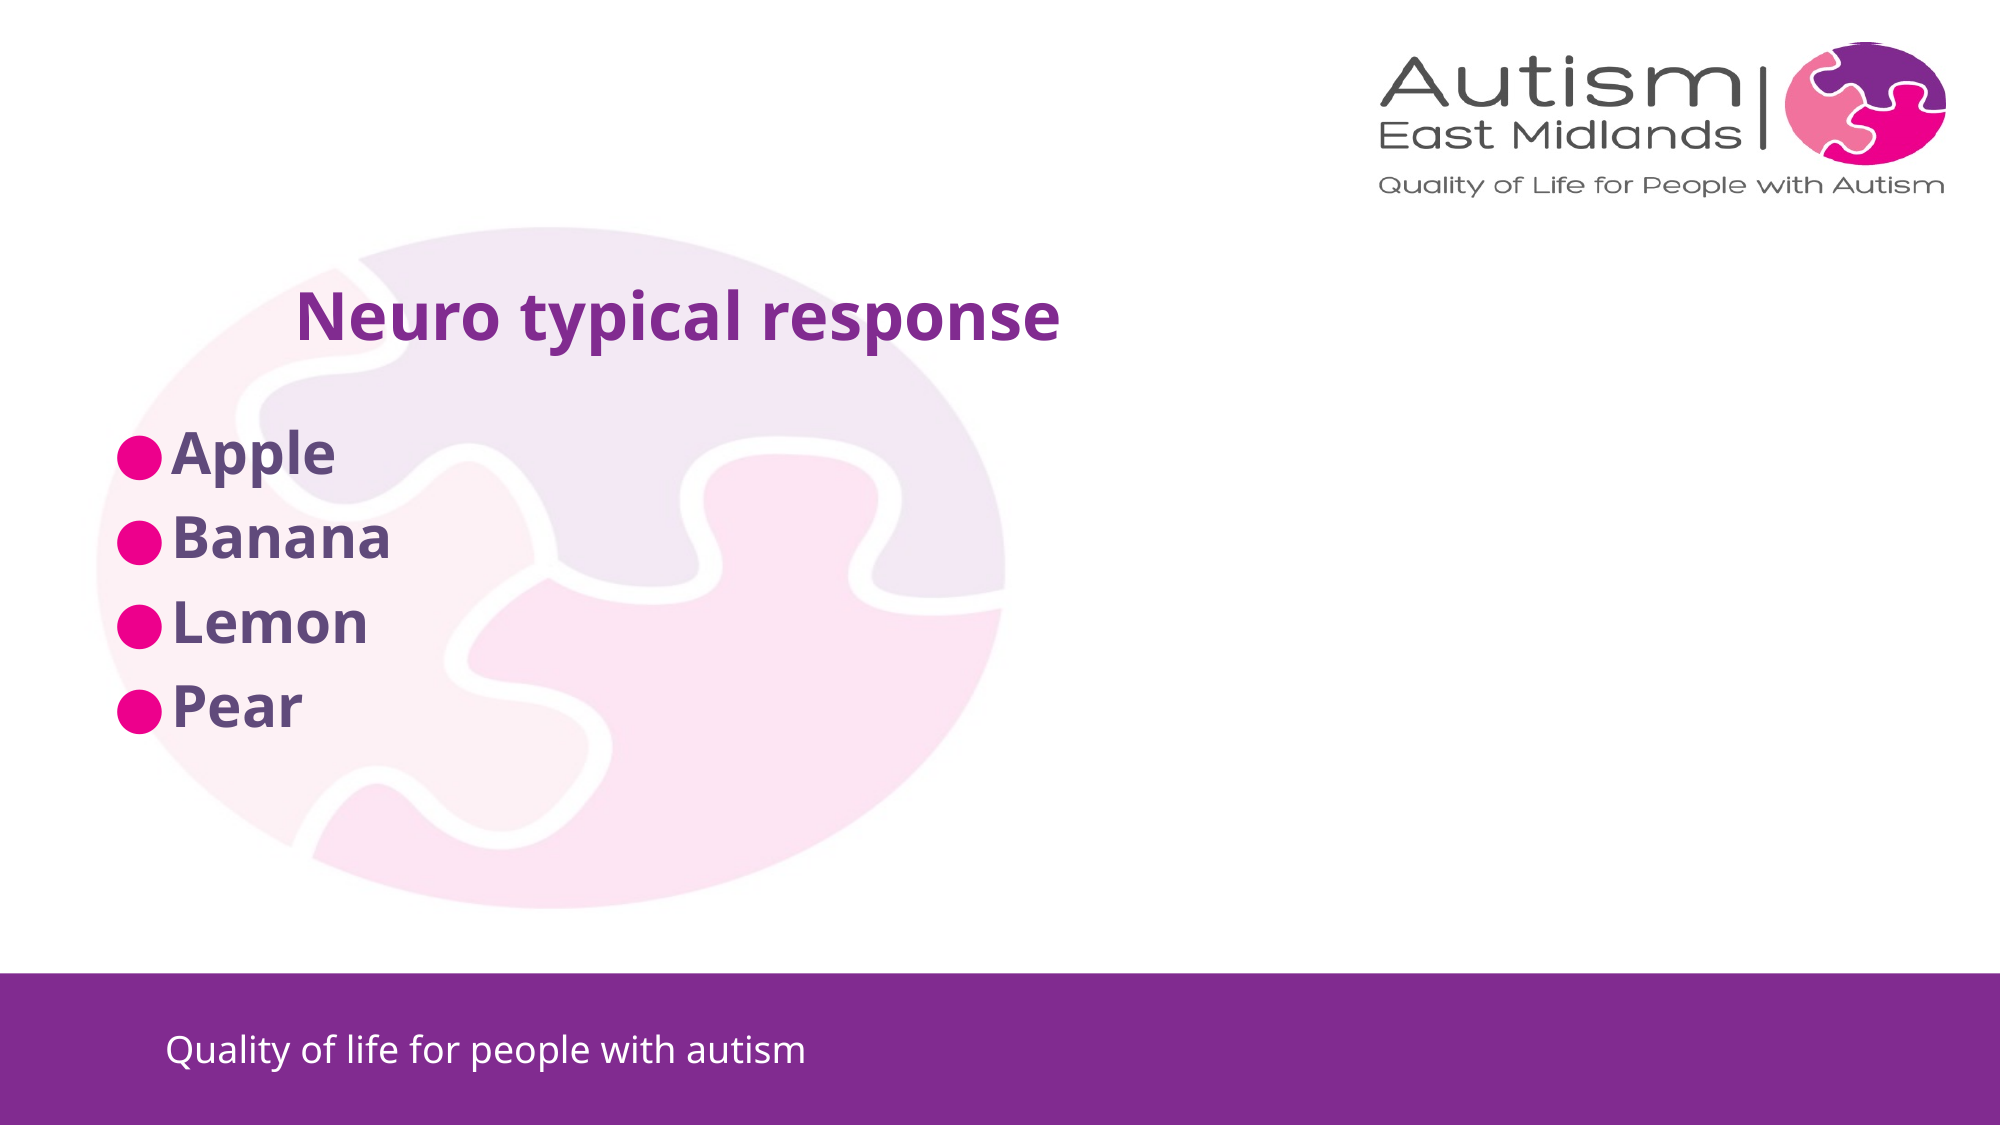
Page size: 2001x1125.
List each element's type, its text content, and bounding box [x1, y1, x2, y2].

list Apple Banana Lemon Pear [99, 408, 1900, 941]
title Neuro typical response [279, 220, 1630, 408]
